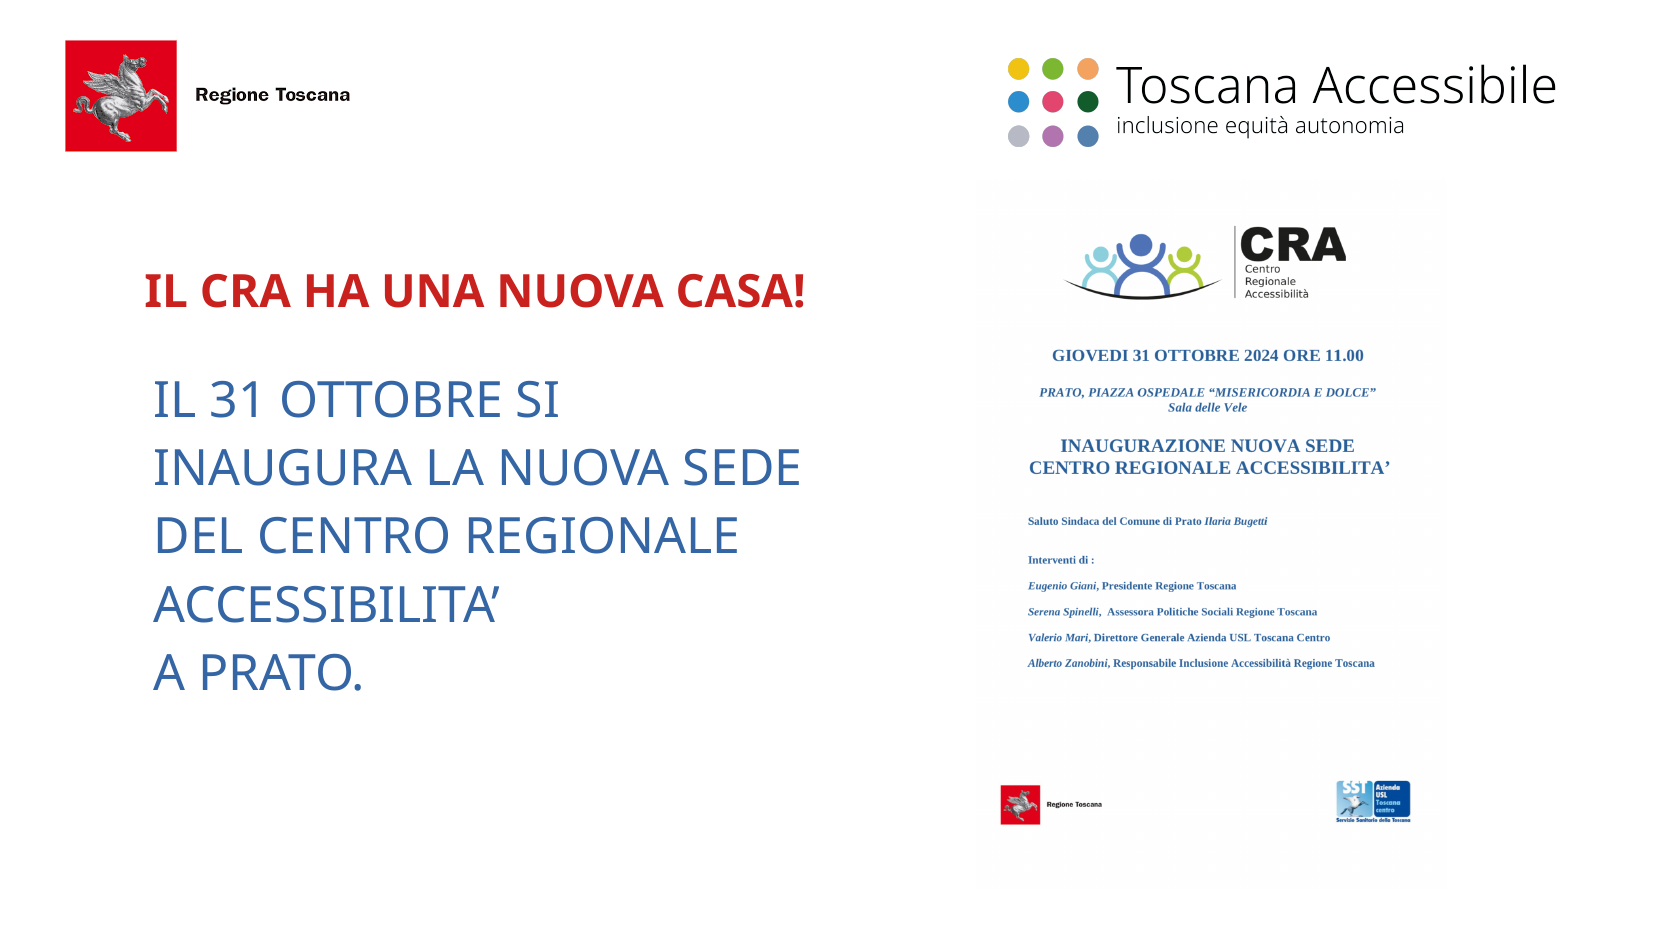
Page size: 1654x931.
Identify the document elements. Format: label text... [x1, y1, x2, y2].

picture [1008, 58, 1565, 147]
picture [59, 13, 355, 178]
picture [975, 177, 1447, 889]
text_box IL 31 OTTOBRE SI INAUGURA LA NUOVA SEDE DEL CENTRO REGIONALE ACCESSIBILITA’ A PRATO. [118, 301, 827, 767]
subtitle IL CRA HA UNA NUOVA CASA! [0, 177, 975, 403]
